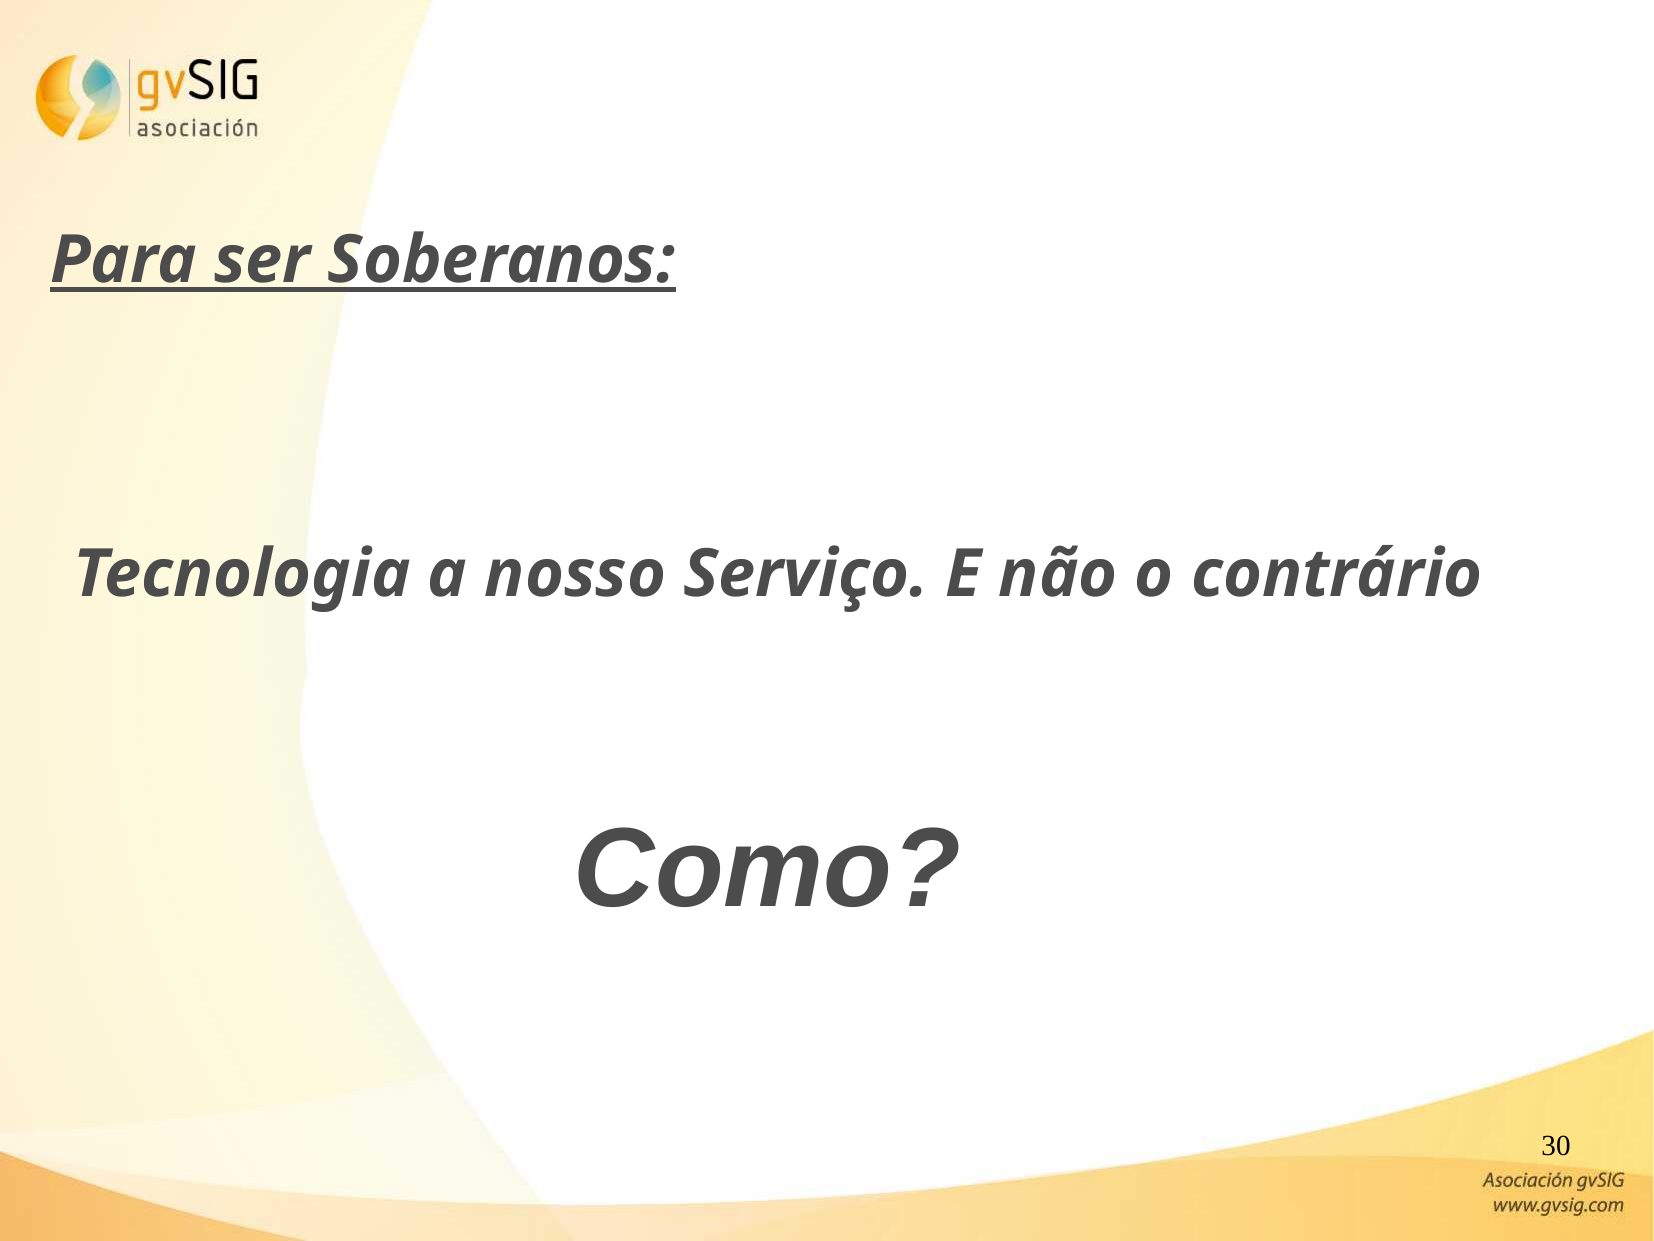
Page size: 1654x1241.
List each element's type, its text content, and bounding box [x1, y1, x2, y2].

text_box Tecnologia a nosso Serviço. E não o contrário [59, 517, 1595, 804]
text_box Para ser Soberanos: [49, 217, 945, 296]
text_box Como? [206, 797, 1329, 938]
picture [0, 0, 1654, 1241]
